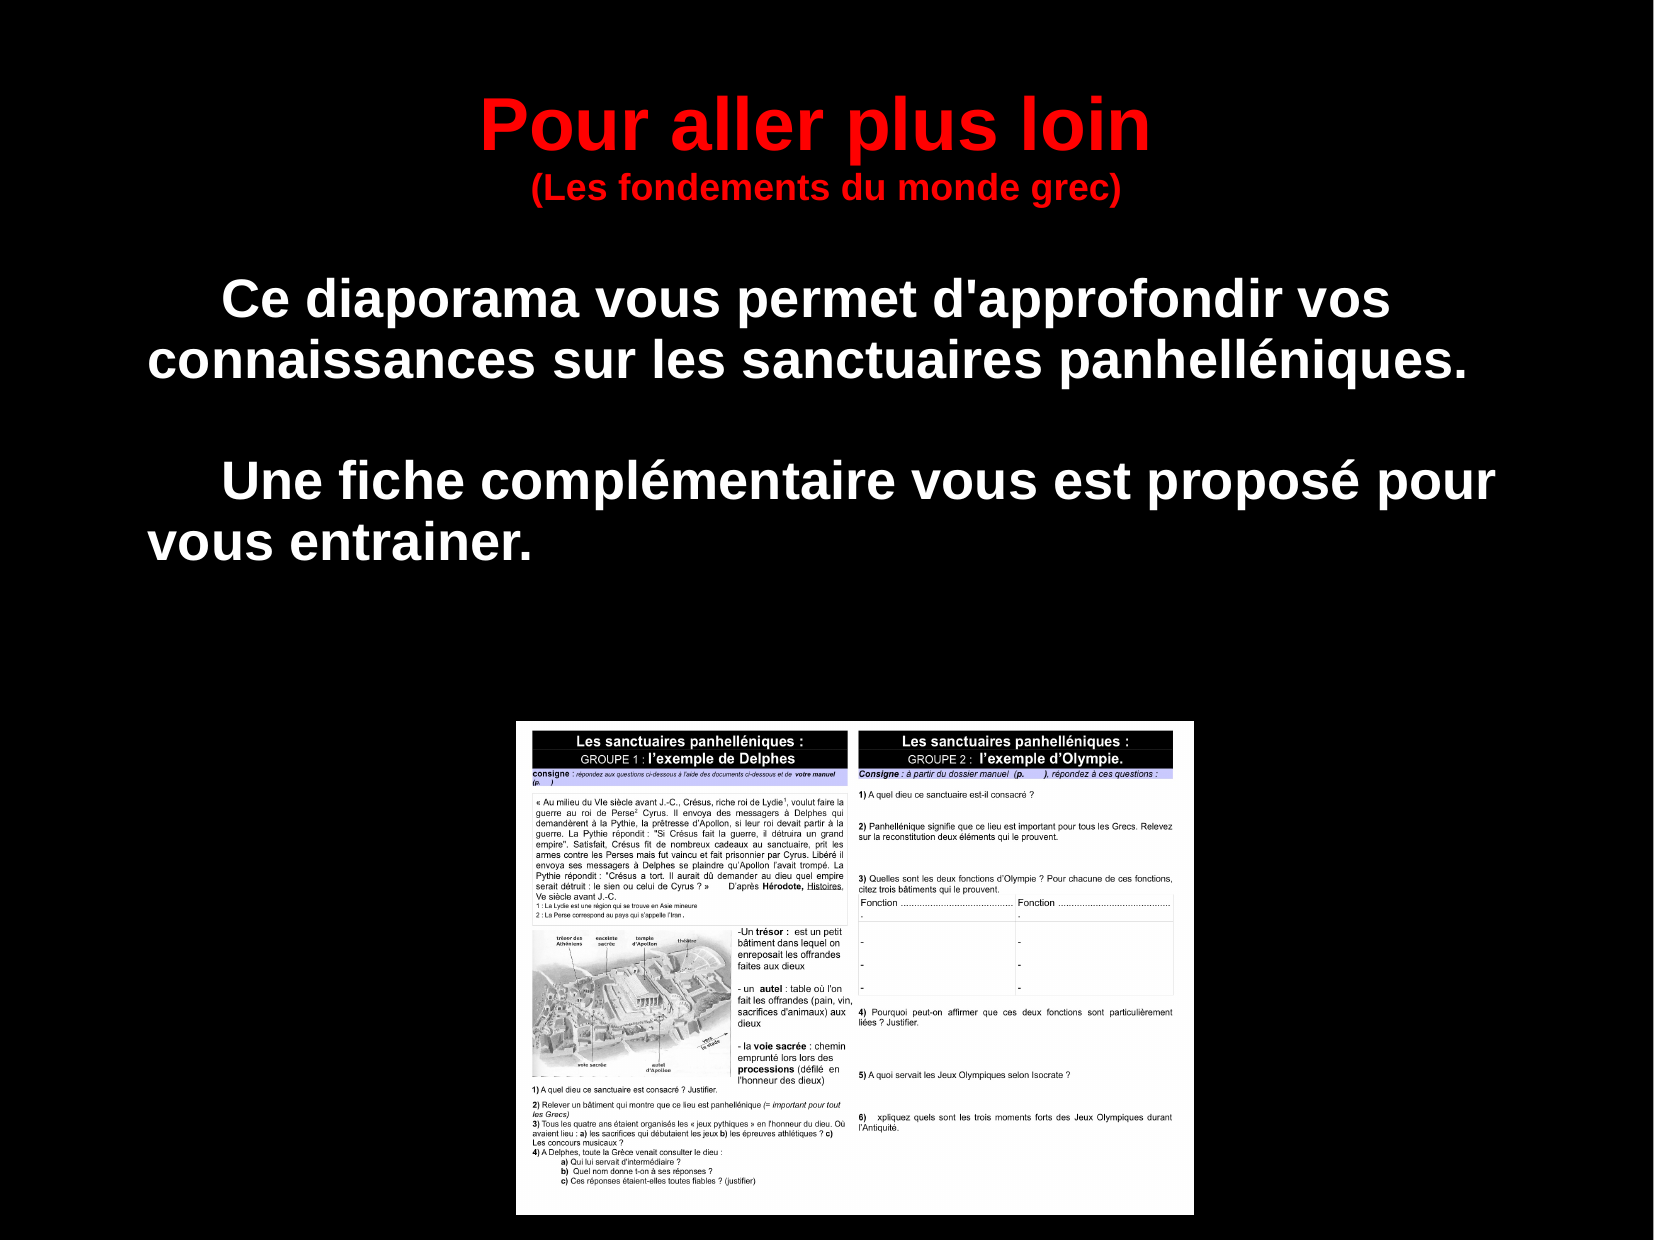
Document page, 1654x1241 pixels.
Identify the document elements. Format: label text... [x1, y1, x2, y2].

text_box Pour aller plus loin (Les fondements du monde grec) [87, 75, 1566, 216]
picture [516, 721, 1194, 1215]
text_box Ce diaporama vous permet d'approfondir vos connaissances sur les sanctuaires panhelléniques. Une fiche complémentaire vous est proposé pour vous entrainer. [132, 261, 1608, 691]
